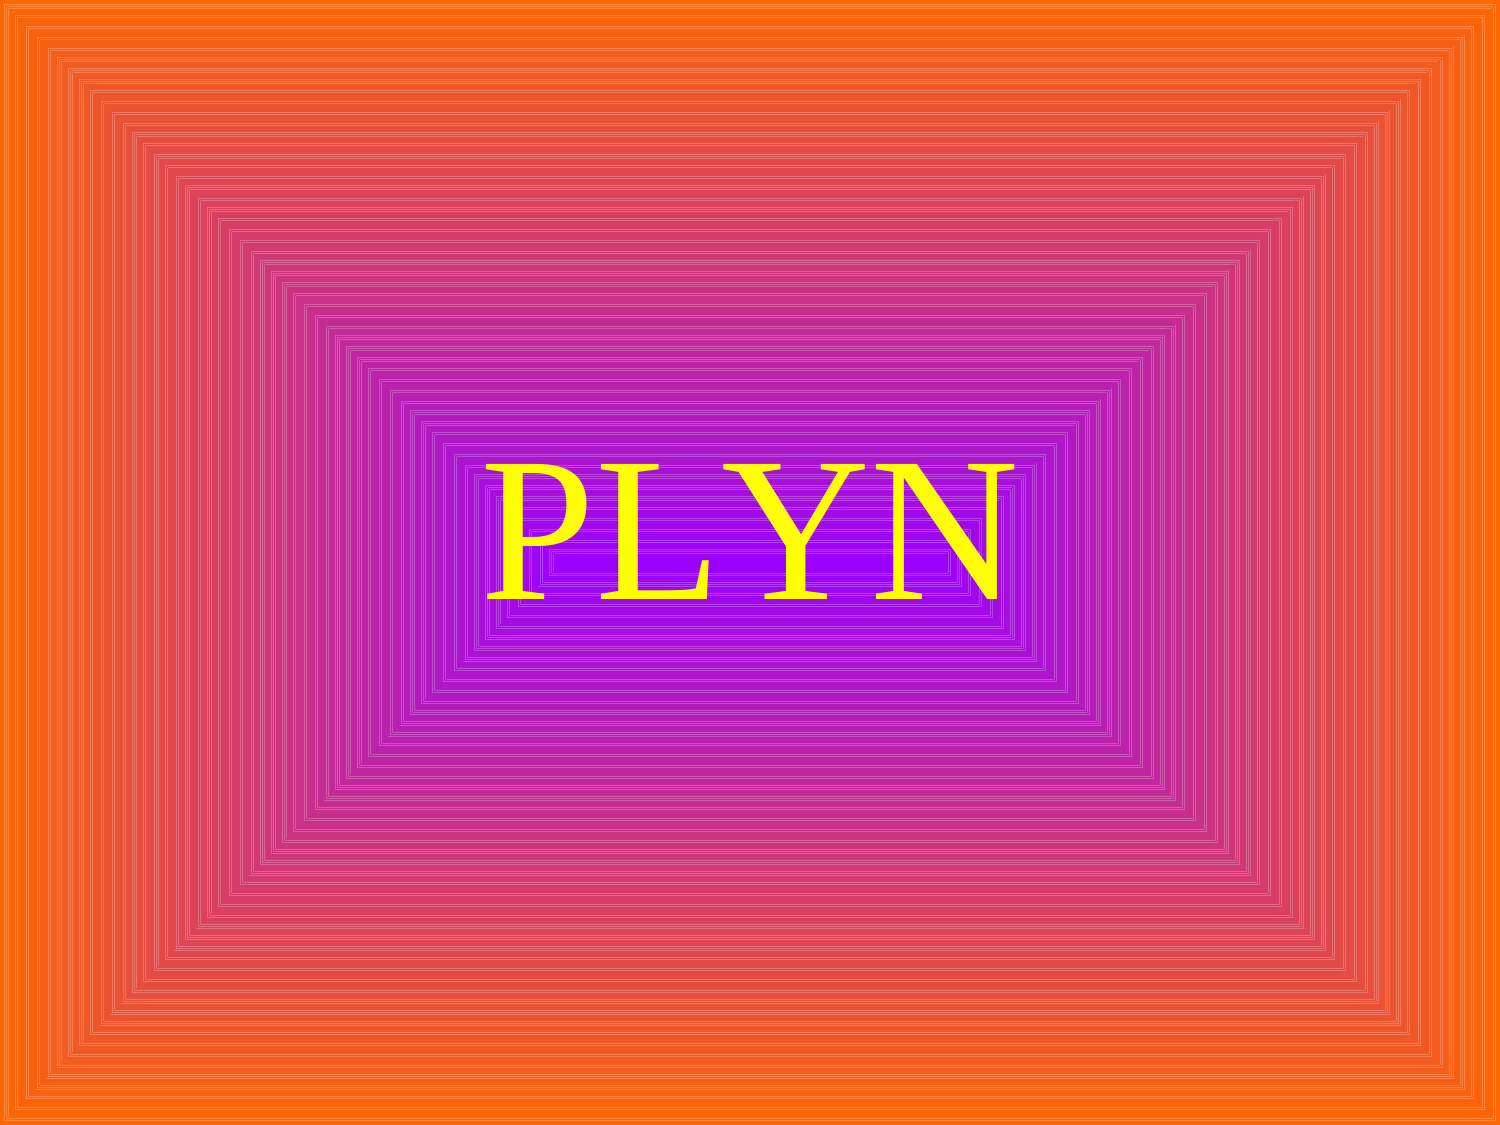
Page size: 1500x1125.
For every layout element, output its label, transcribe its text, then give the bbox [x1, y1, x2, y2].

text_box PLYN [0, 385, 1500, 649]
